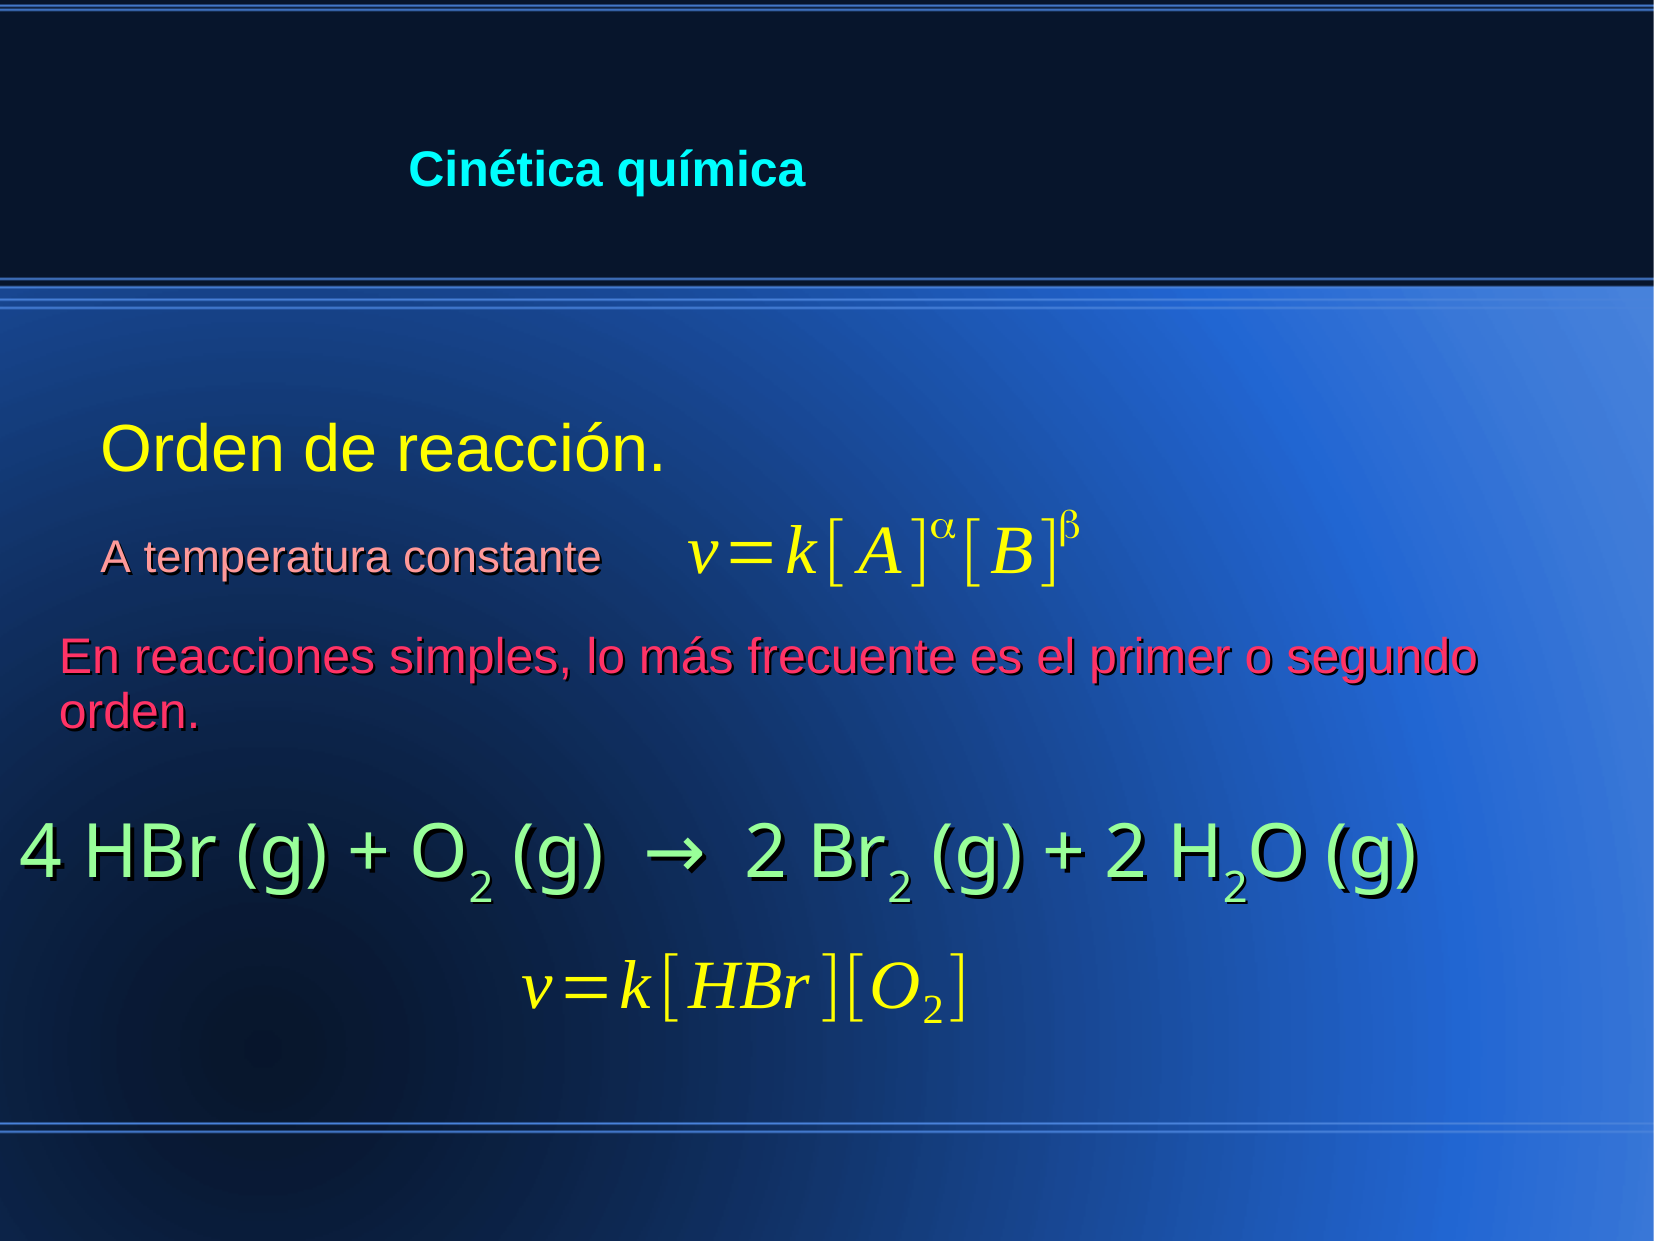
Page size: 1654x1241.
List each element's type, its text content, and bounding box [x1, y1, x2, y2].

title Cinética química [32, 118, 1182, 220]
chart [513, 946, 975, 1034]
chart [679, 508, 1088, 591]
text_box A temperatura constante [29, 531, 1625, 768]
text_box En reacciones simples, lo más frecuente es el primer o segundo orden. [59, 627, 1536, 740]
list Orden de reacción. [29, 306, 1595, 531]
picture [0, 0, 1654, 1241]
text_box 4 HBr (g) + O2 (g) → 2 Br2 (g) + 2 H2O (g) [0, 797, 1625, 916]
